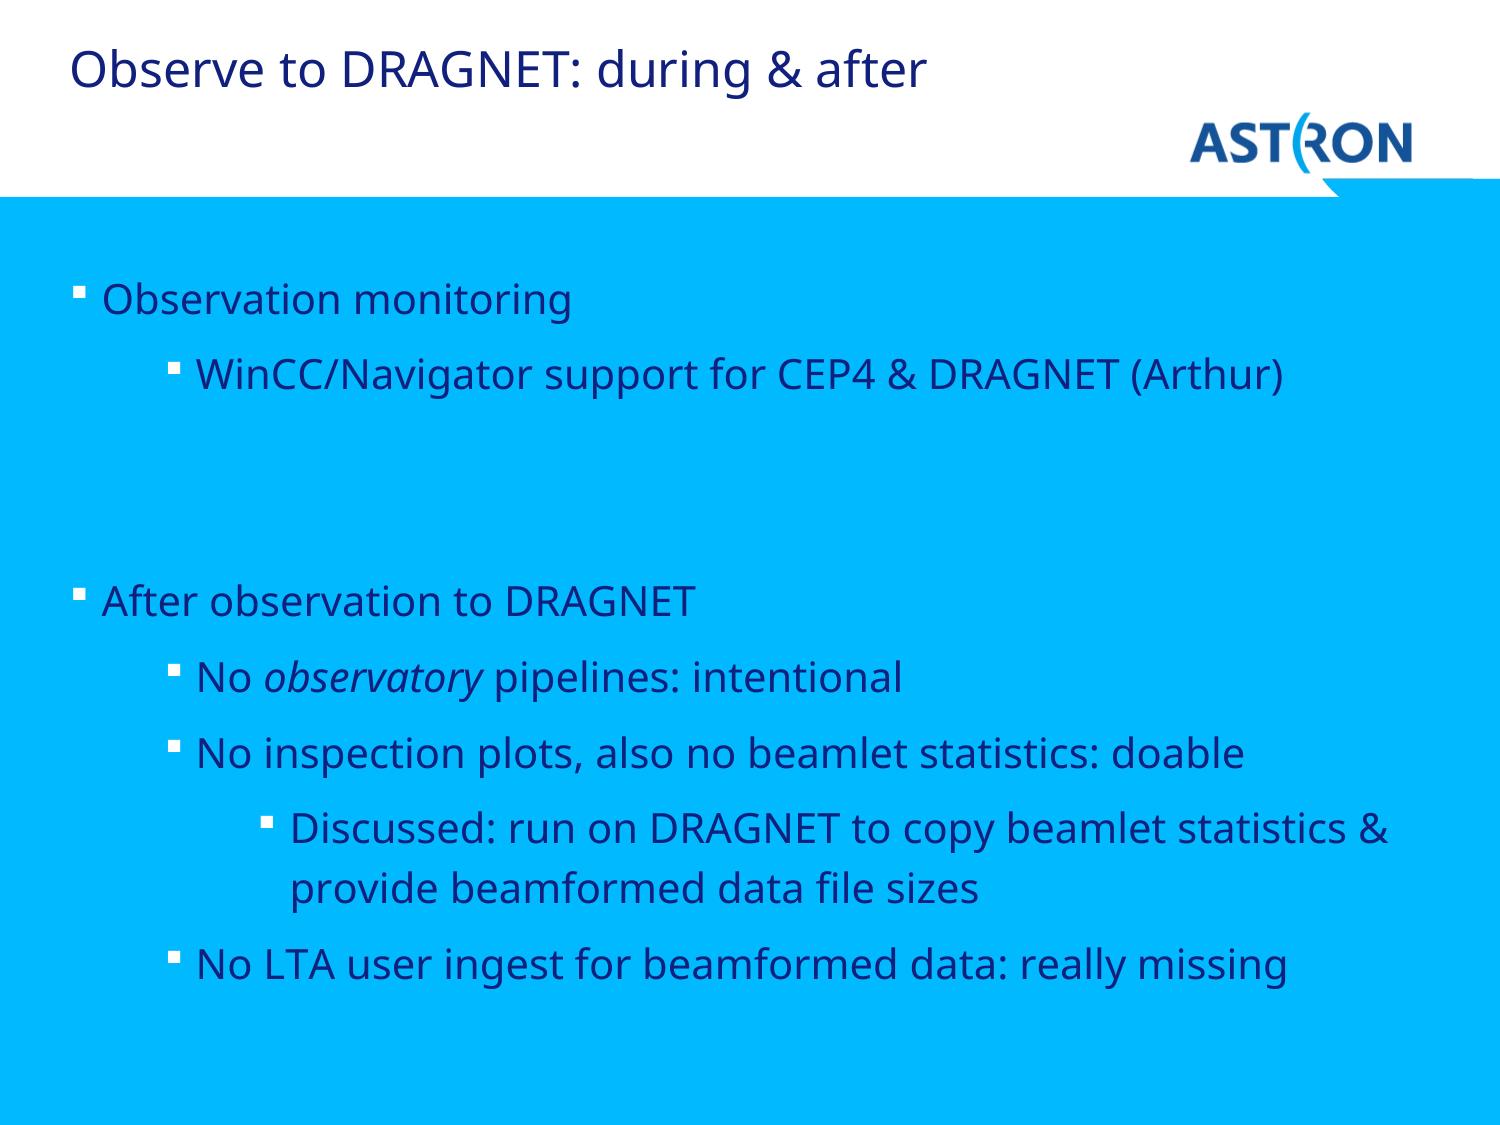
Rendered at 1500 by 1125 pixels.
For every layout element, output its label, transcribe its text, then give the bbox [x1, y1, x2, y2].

picture [0, 0, 1500, 196]
title Observe to DRAGNET: during & after [69, 37, 1075, 188]
list Observation monitoring WinCC/Navigator support for CEP4 & DRAGNET (Arthur) After observation to DRAGNET No observatory pipelines: intentional No inspection plots, also no beamlet statistics: doable Discussed: run on DRAGNET to copy beamlet statistics & provide beamformed data file sizes No LTA user ingest for beamformed data: really missing [70, 262, 1500, 1051]
